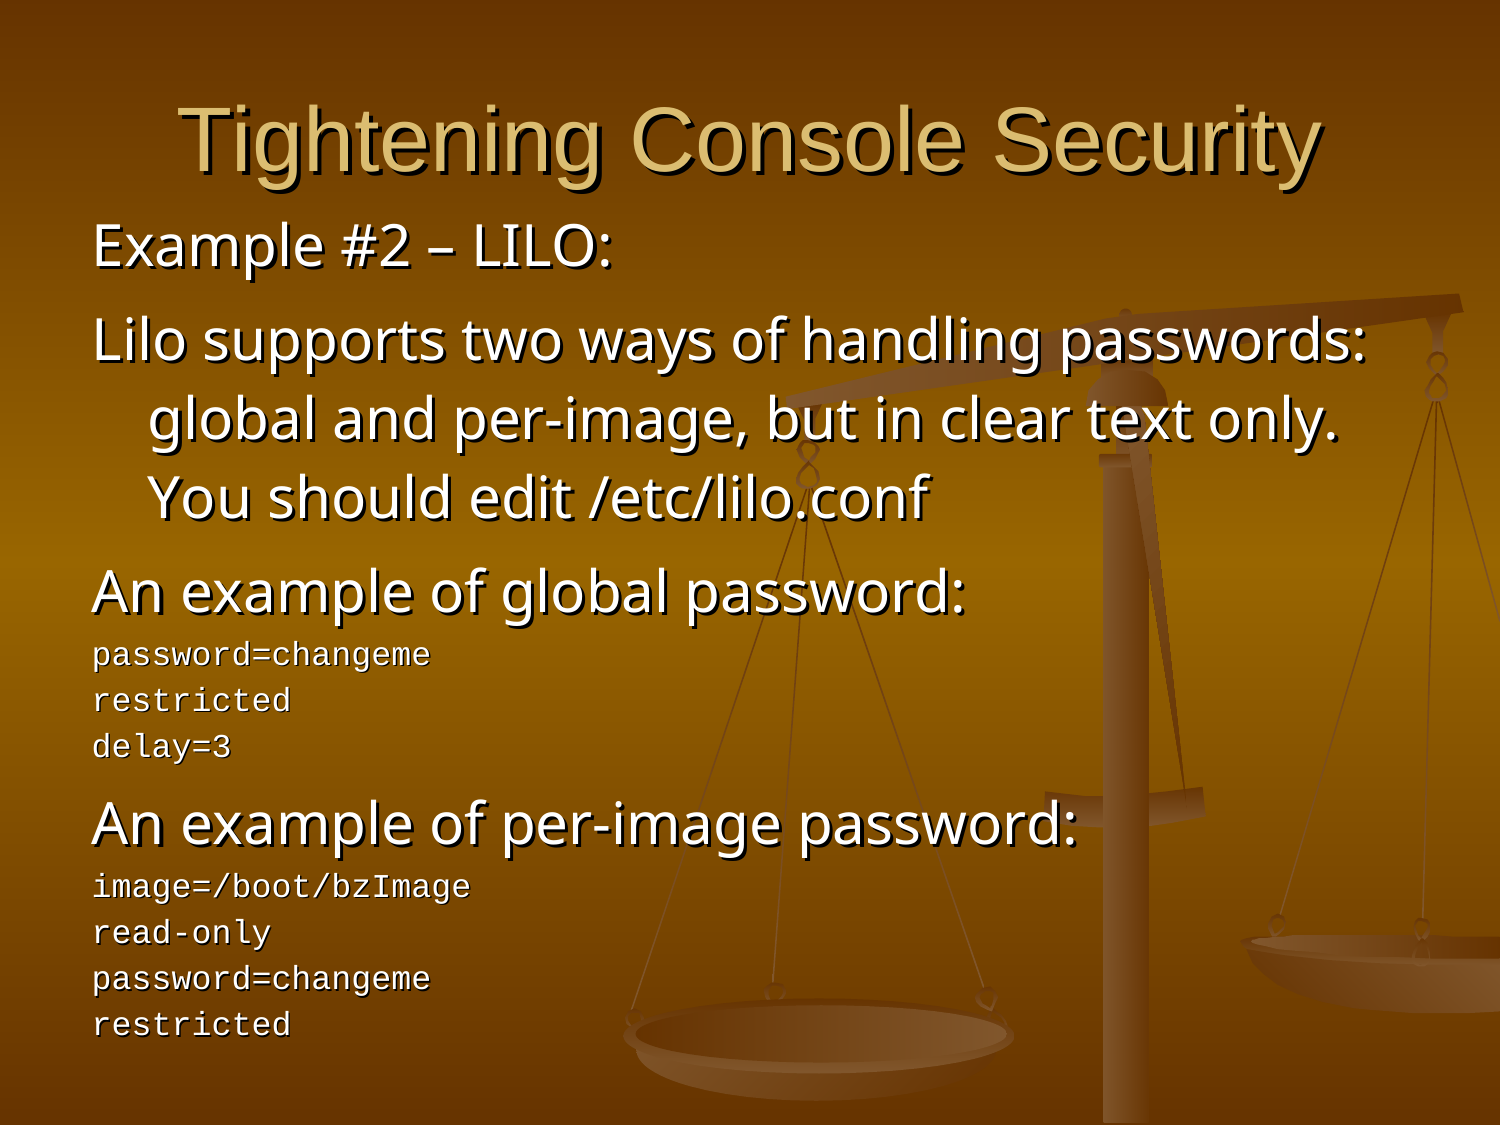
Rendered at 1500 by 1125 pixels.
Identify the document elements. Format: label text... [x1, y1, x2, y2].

list Example #2 – LILO: Lilo supports two ways of handling passwords: global and per-image, but in clear text only. You should edit /etc/lilo.conf An example of global password: password=changeme restricted delay=3 An example of per-image password: image=/boot/bzImage read-only password=changeme restricted [76, 196, 1427, 1083]
title Tightening Console Security [75, 45, 1426, 234]
